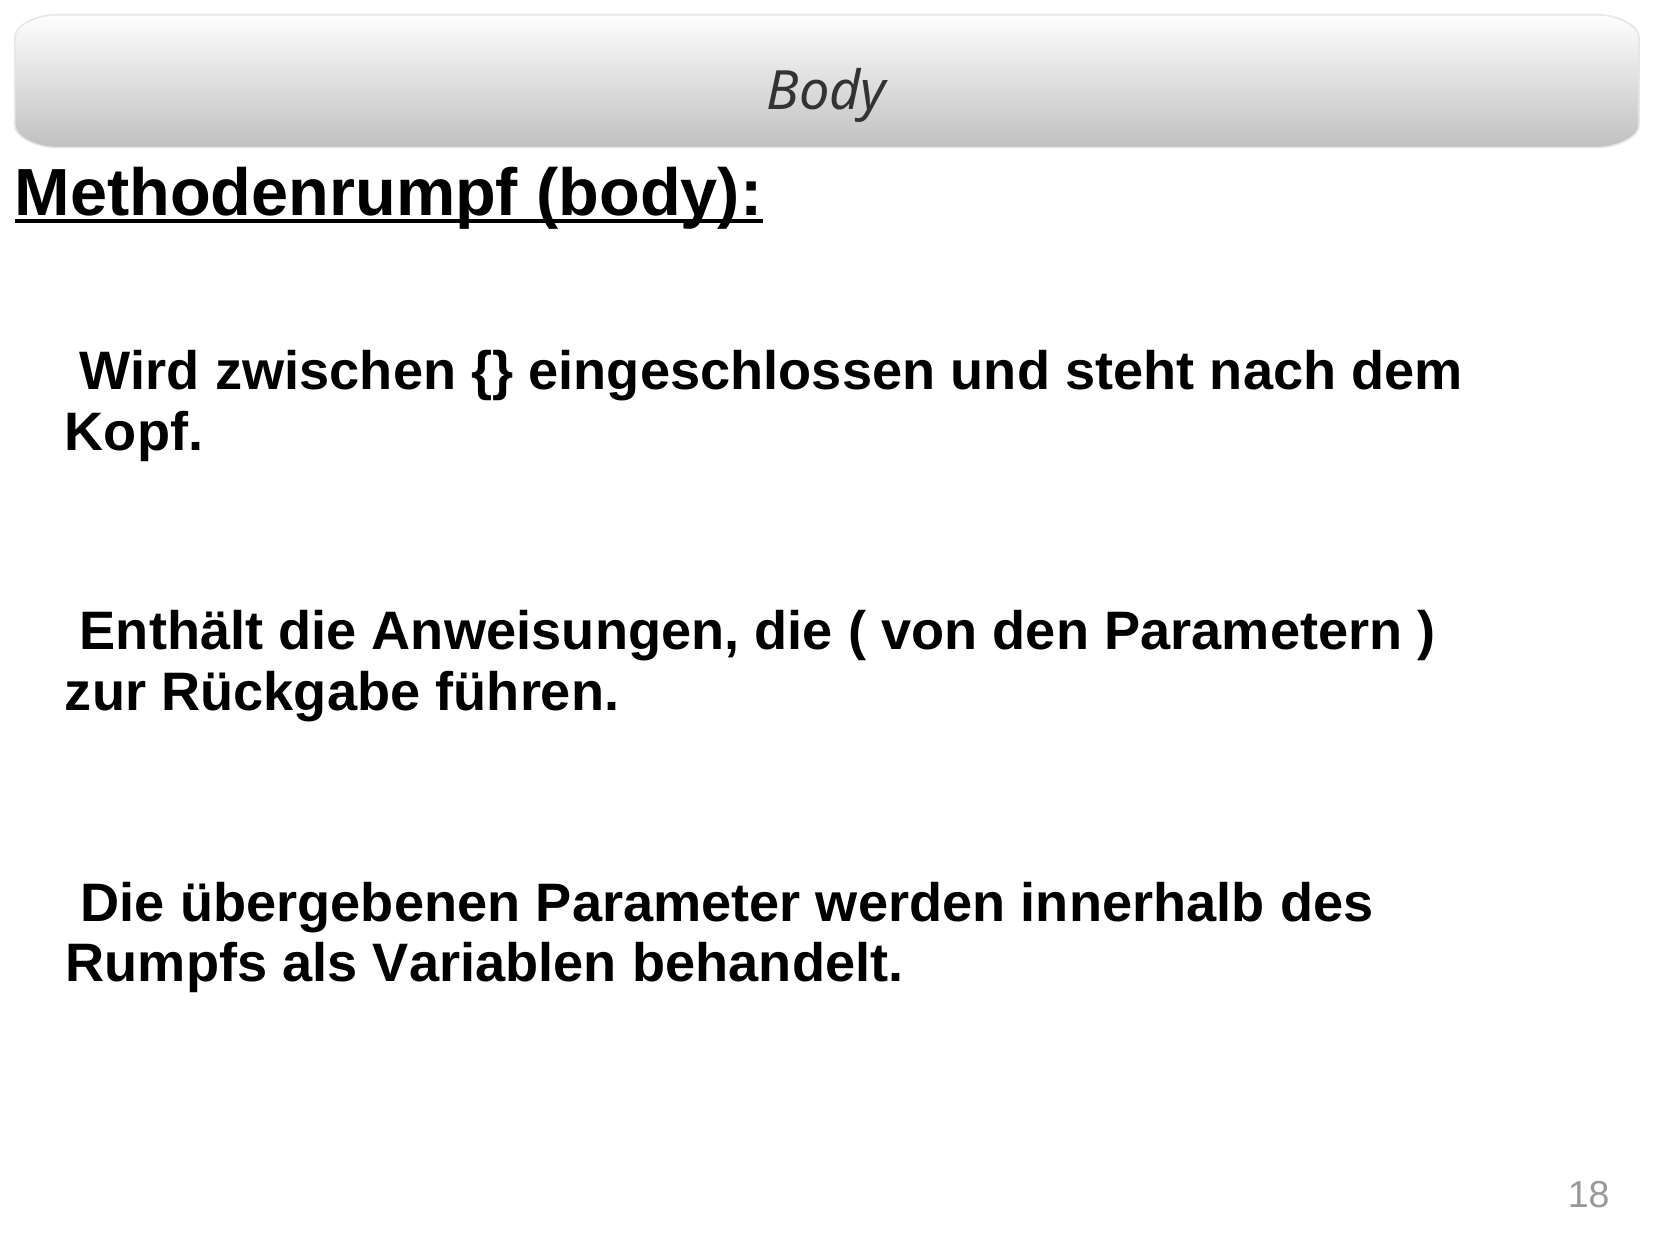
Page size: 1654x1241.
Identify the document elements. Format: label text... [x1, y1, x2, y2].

text_box Methodenrumpf (body): [0, 147, 1501, 238]
text_box Die übergebenen Parameter werden innerhalb des Rumpfs als Variablen behandelt. [50, 864, 1489, 1002]
title Body [29, 29, 1624, 148]
text_box Wird zwischen {} eingeschlossen und steht nach dem Kopf. [50, 333, 1538, 470]
text_box Enthält die Anweisungen, die ( von den Parametern ) zur Rückgabe führen. [49, 592, 1488, 730]
